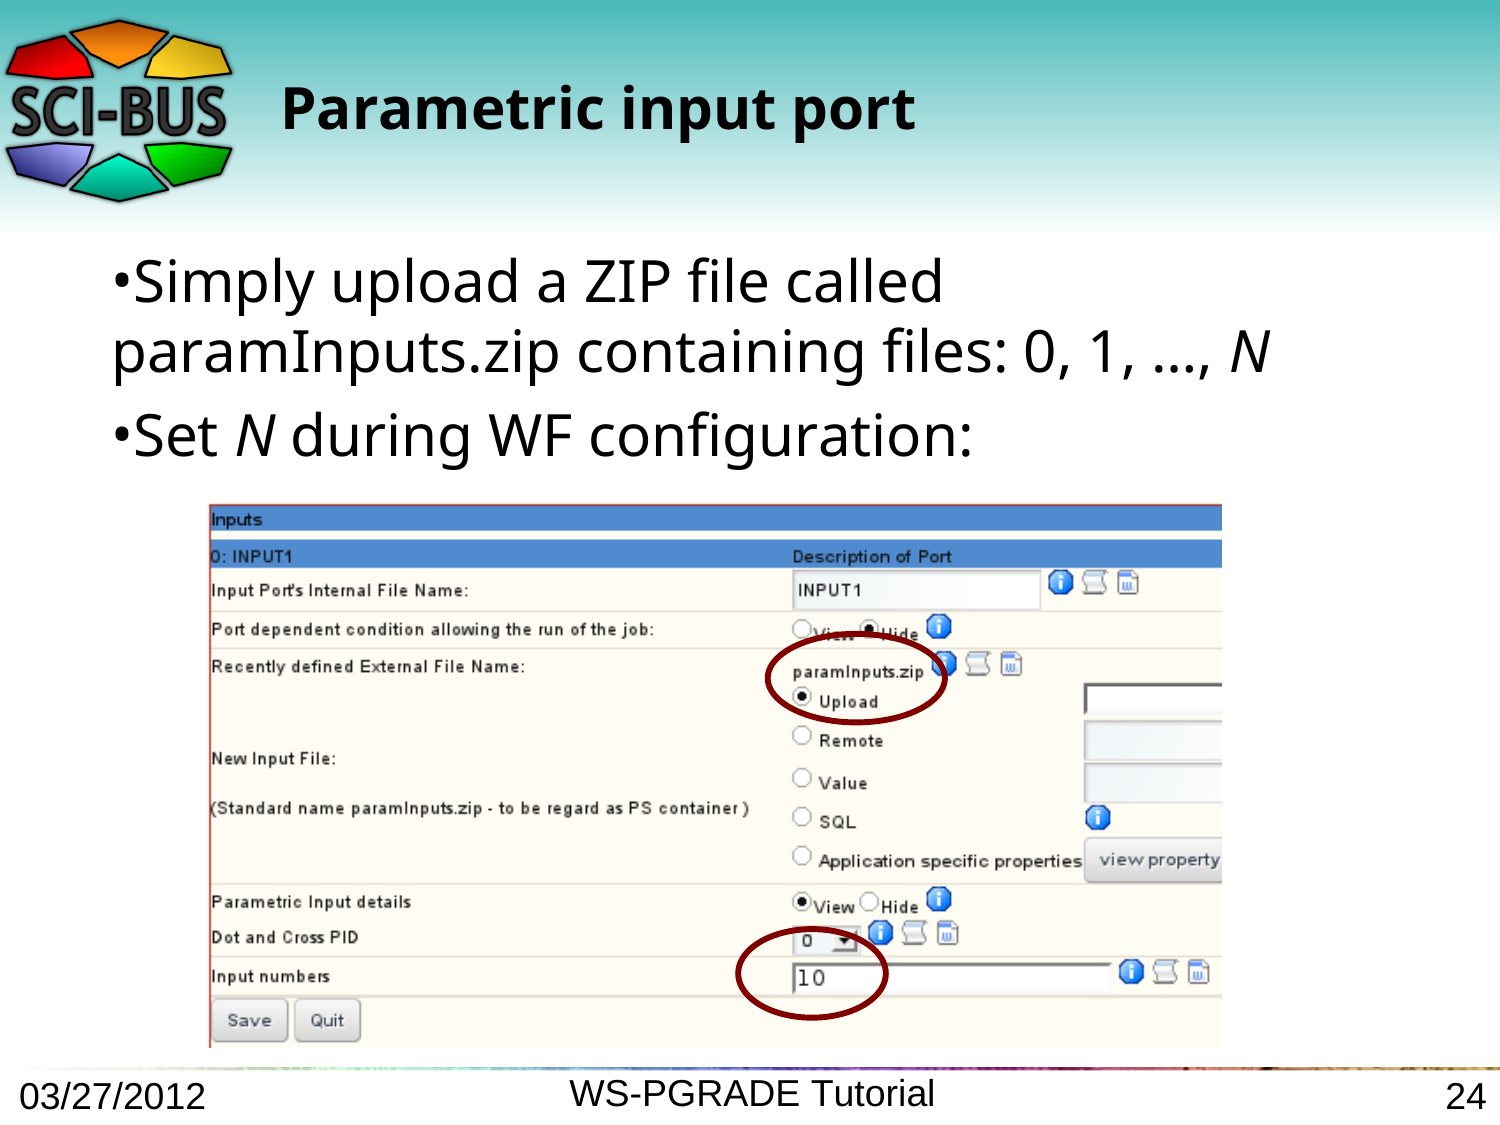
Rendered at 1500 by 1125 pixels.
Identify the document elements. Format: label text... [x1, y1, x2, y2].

title Parametric input port [265, 29, 1477, 183]
picture [0, 1067, 1500, 1125]
list Simply upload a ZIP file called paramInputs.zip containing files: 0, 1, …, N Set N during WF configuration: [87, 236, 1426, 957]
picture [0, 15, 237, 207]
picture [206, 501, 1222, 1048]
